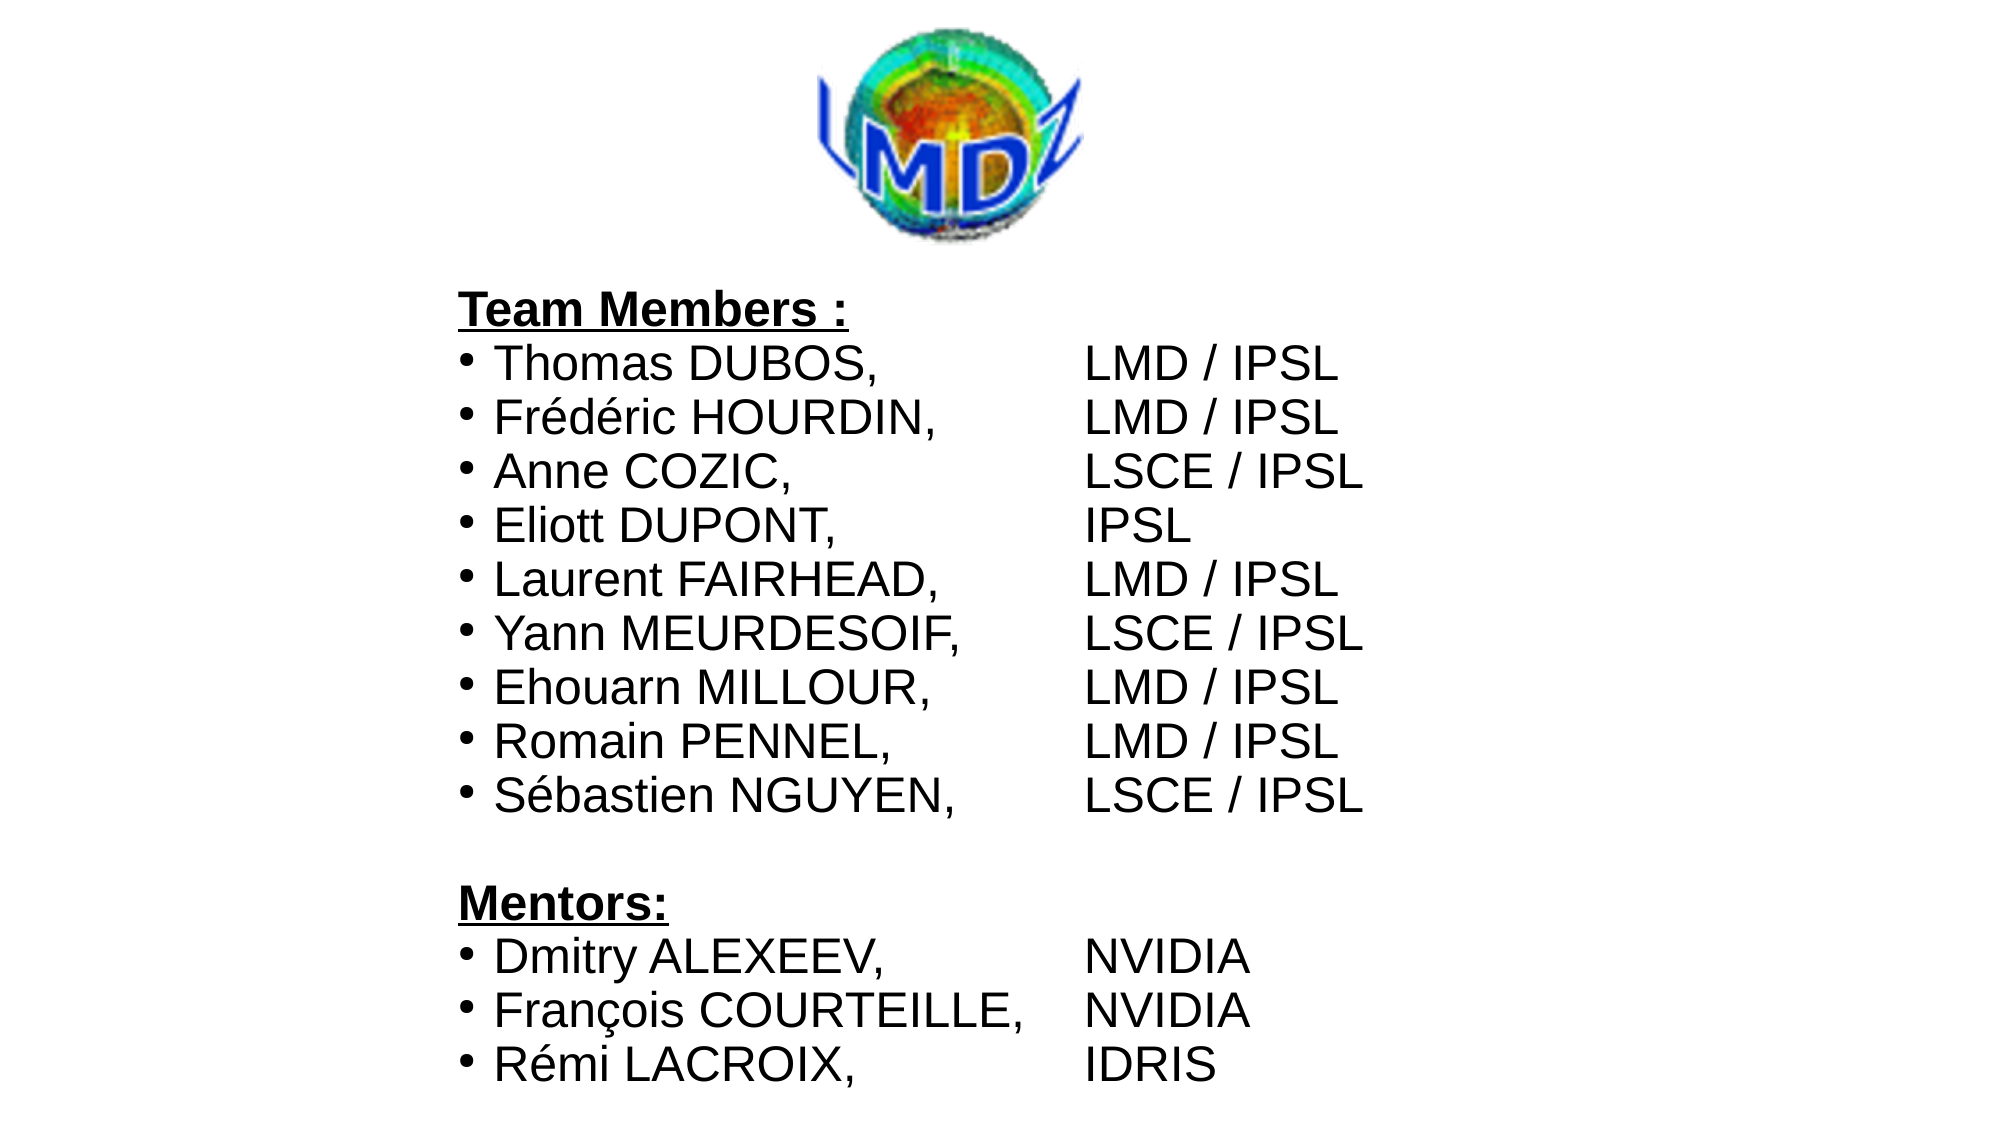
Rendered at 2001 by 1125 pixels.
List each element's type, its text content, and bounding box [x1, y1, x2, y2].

picture [817, 26, 1084, 247]
text_box Team Members : Thomas DUBOS, LMD / IPSL Frédéric HOURDIN, LMD / IPSL Anne COZIC, LSCE / IPSL Eliott DUPONT, IPSL Laurent FAIRHEAD, LMD / IPSL Yann MEURDESOIF, LSCE / IPSL Ehouarn MILLOUR, LMD / IPSL Romain PENNEL, LMD / IPSL Sébastien NGUYEN, LSCE / IPSL Mentors: Dmitry ALEXEEV, NVIDIA François COURTEILLE, NVIDIA Rémi LACROIX, IDRIS [442, 275, 1459, 1093]
